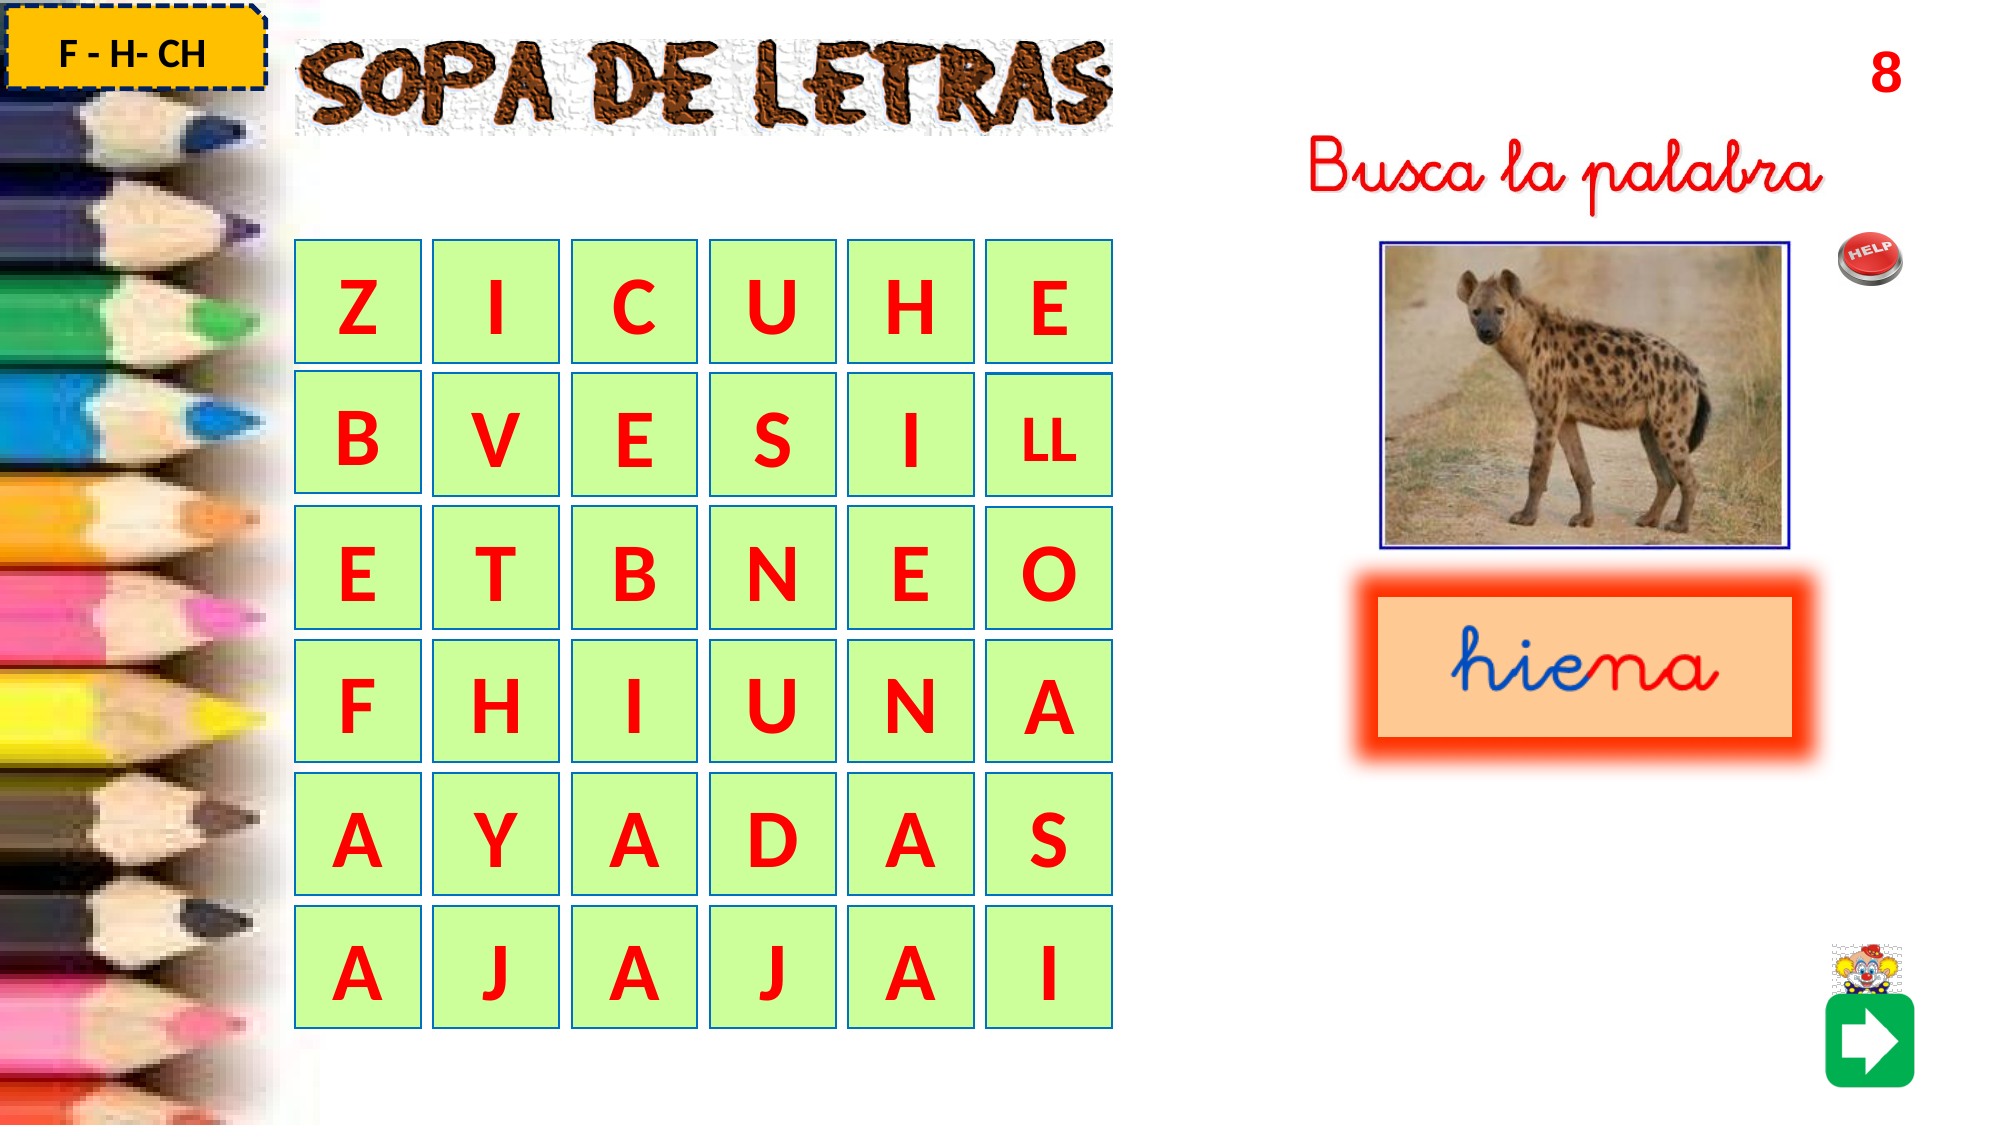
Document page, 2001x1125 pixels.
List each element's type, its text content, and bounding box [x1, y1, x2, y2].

text_box S [709, 373, 836, 496]
text_box A [848, 905, 974, 1028]
text_box E [295, 506, 421, 629]
text_box C [571, 240, 698, 363]
text_box I [433, 240, 560, 363]
text_box I [986, 905, 1113, 1029]
text_box Z [295, 240, 421, 363]
text_box A [848, 772, 974, 895]
picture [0, 0, 2001, 1125]
text_box S [986, 772, 1113, 895]
text_box H [848, 240, 974, 363]
text_box H [433, 639, 560, 762]
text_box O [986, 506, 1113, 629]
text_box U [709, 240, 836, 363]
text_box E [848, 506, 974, 629]
text_box J [433, 905, 560, 1028]
text_box A [295, 772, 421, 895]
text_box A [295, 905, 421, 1028]
text_box A [571, 772, 698, 895]
text_box Y [433, 772, 560, 895]
text_box I [571, 639, 698, 762]
text_box J [709, 905, 836, 1028]
text_box N [848, 639, 974, 762]
text_box A [986, 639, 1113, 762]
text_box F [295, 639, 421, 762]
text_box 8 [1855, 27, 1934, 112]
text_box V [433, 373, 560, 496]
text_box E [571, 373, 698, 496]
text_box U [709, 639, 836, 762]
text_box LL [986, 373, 1113, 496]
text_box B [571, 506, 698, 629]
text_box B [295, 370, 421, 494]
text_box T [433, 506, 560, 629]
text_box F - H- CH [6, 5, 266, 89]
text_box N [709, 506, 836, 629]
text_box E [986, 240, 1113, 363]
text_box A [571, 905, 698, 1028]
text_box I [848, 373, 974, 496]
text_box D [709, 772, 836, 895]
